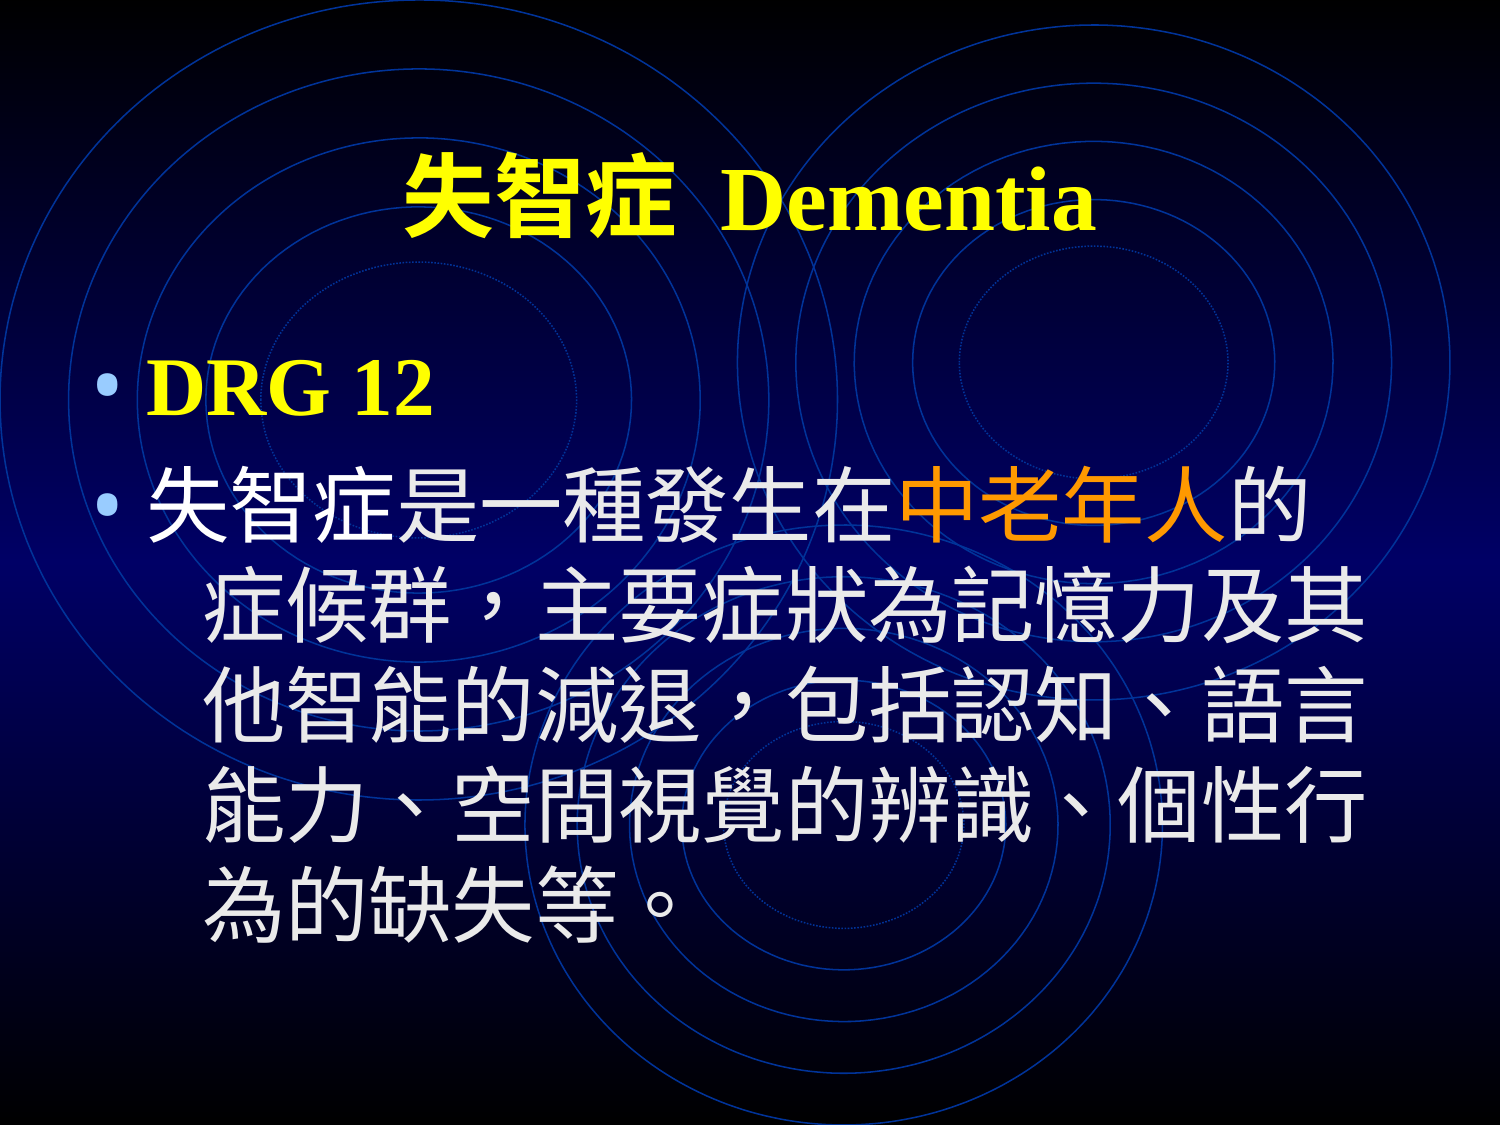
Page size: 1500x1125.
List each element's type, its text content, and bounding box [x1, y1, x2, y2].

title 失智症 Dementia [112, 99, 1388, 288]
list DRG 12 失智症是一種發生在中老年人的症候群，主要症狀為記憶力及其他智能的減退，包括認知、語言能力、空間視覺的辨識、個性行為的缺失等。 [75, 324, 1388, 1000]
